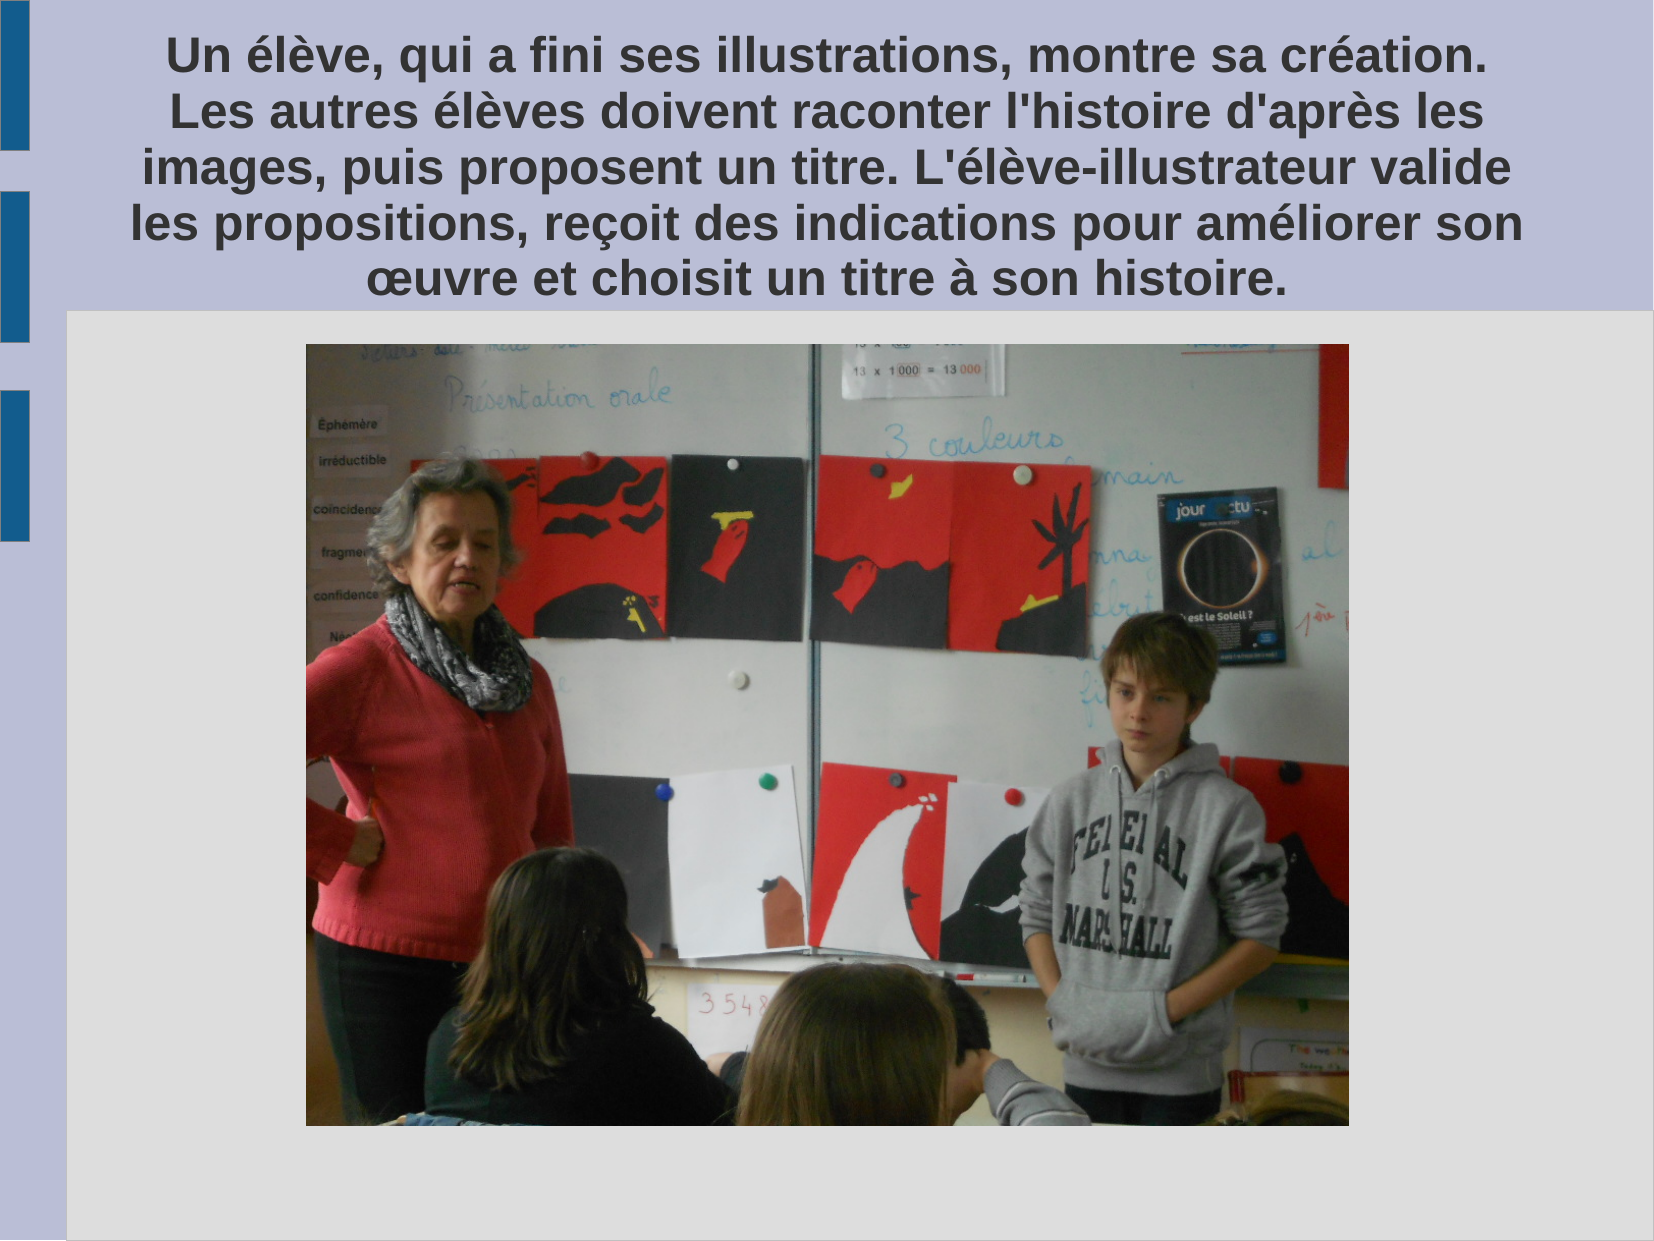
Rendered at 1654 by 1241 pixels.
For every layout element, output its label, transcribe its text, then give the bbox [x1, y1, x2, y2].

title Un élève, qui a fini ses illustrations, montre sa création. Les autres élèves doivent raconter l'histoire d'après les images, puis proposent un titre. L'élève-illustrateur valide les propositions, reçoit des indications pour améliorer son œuvre et choisit un titre à son histoire. [121, 23, 1534, 366]
picture [306, 344, 1349, 1126]
